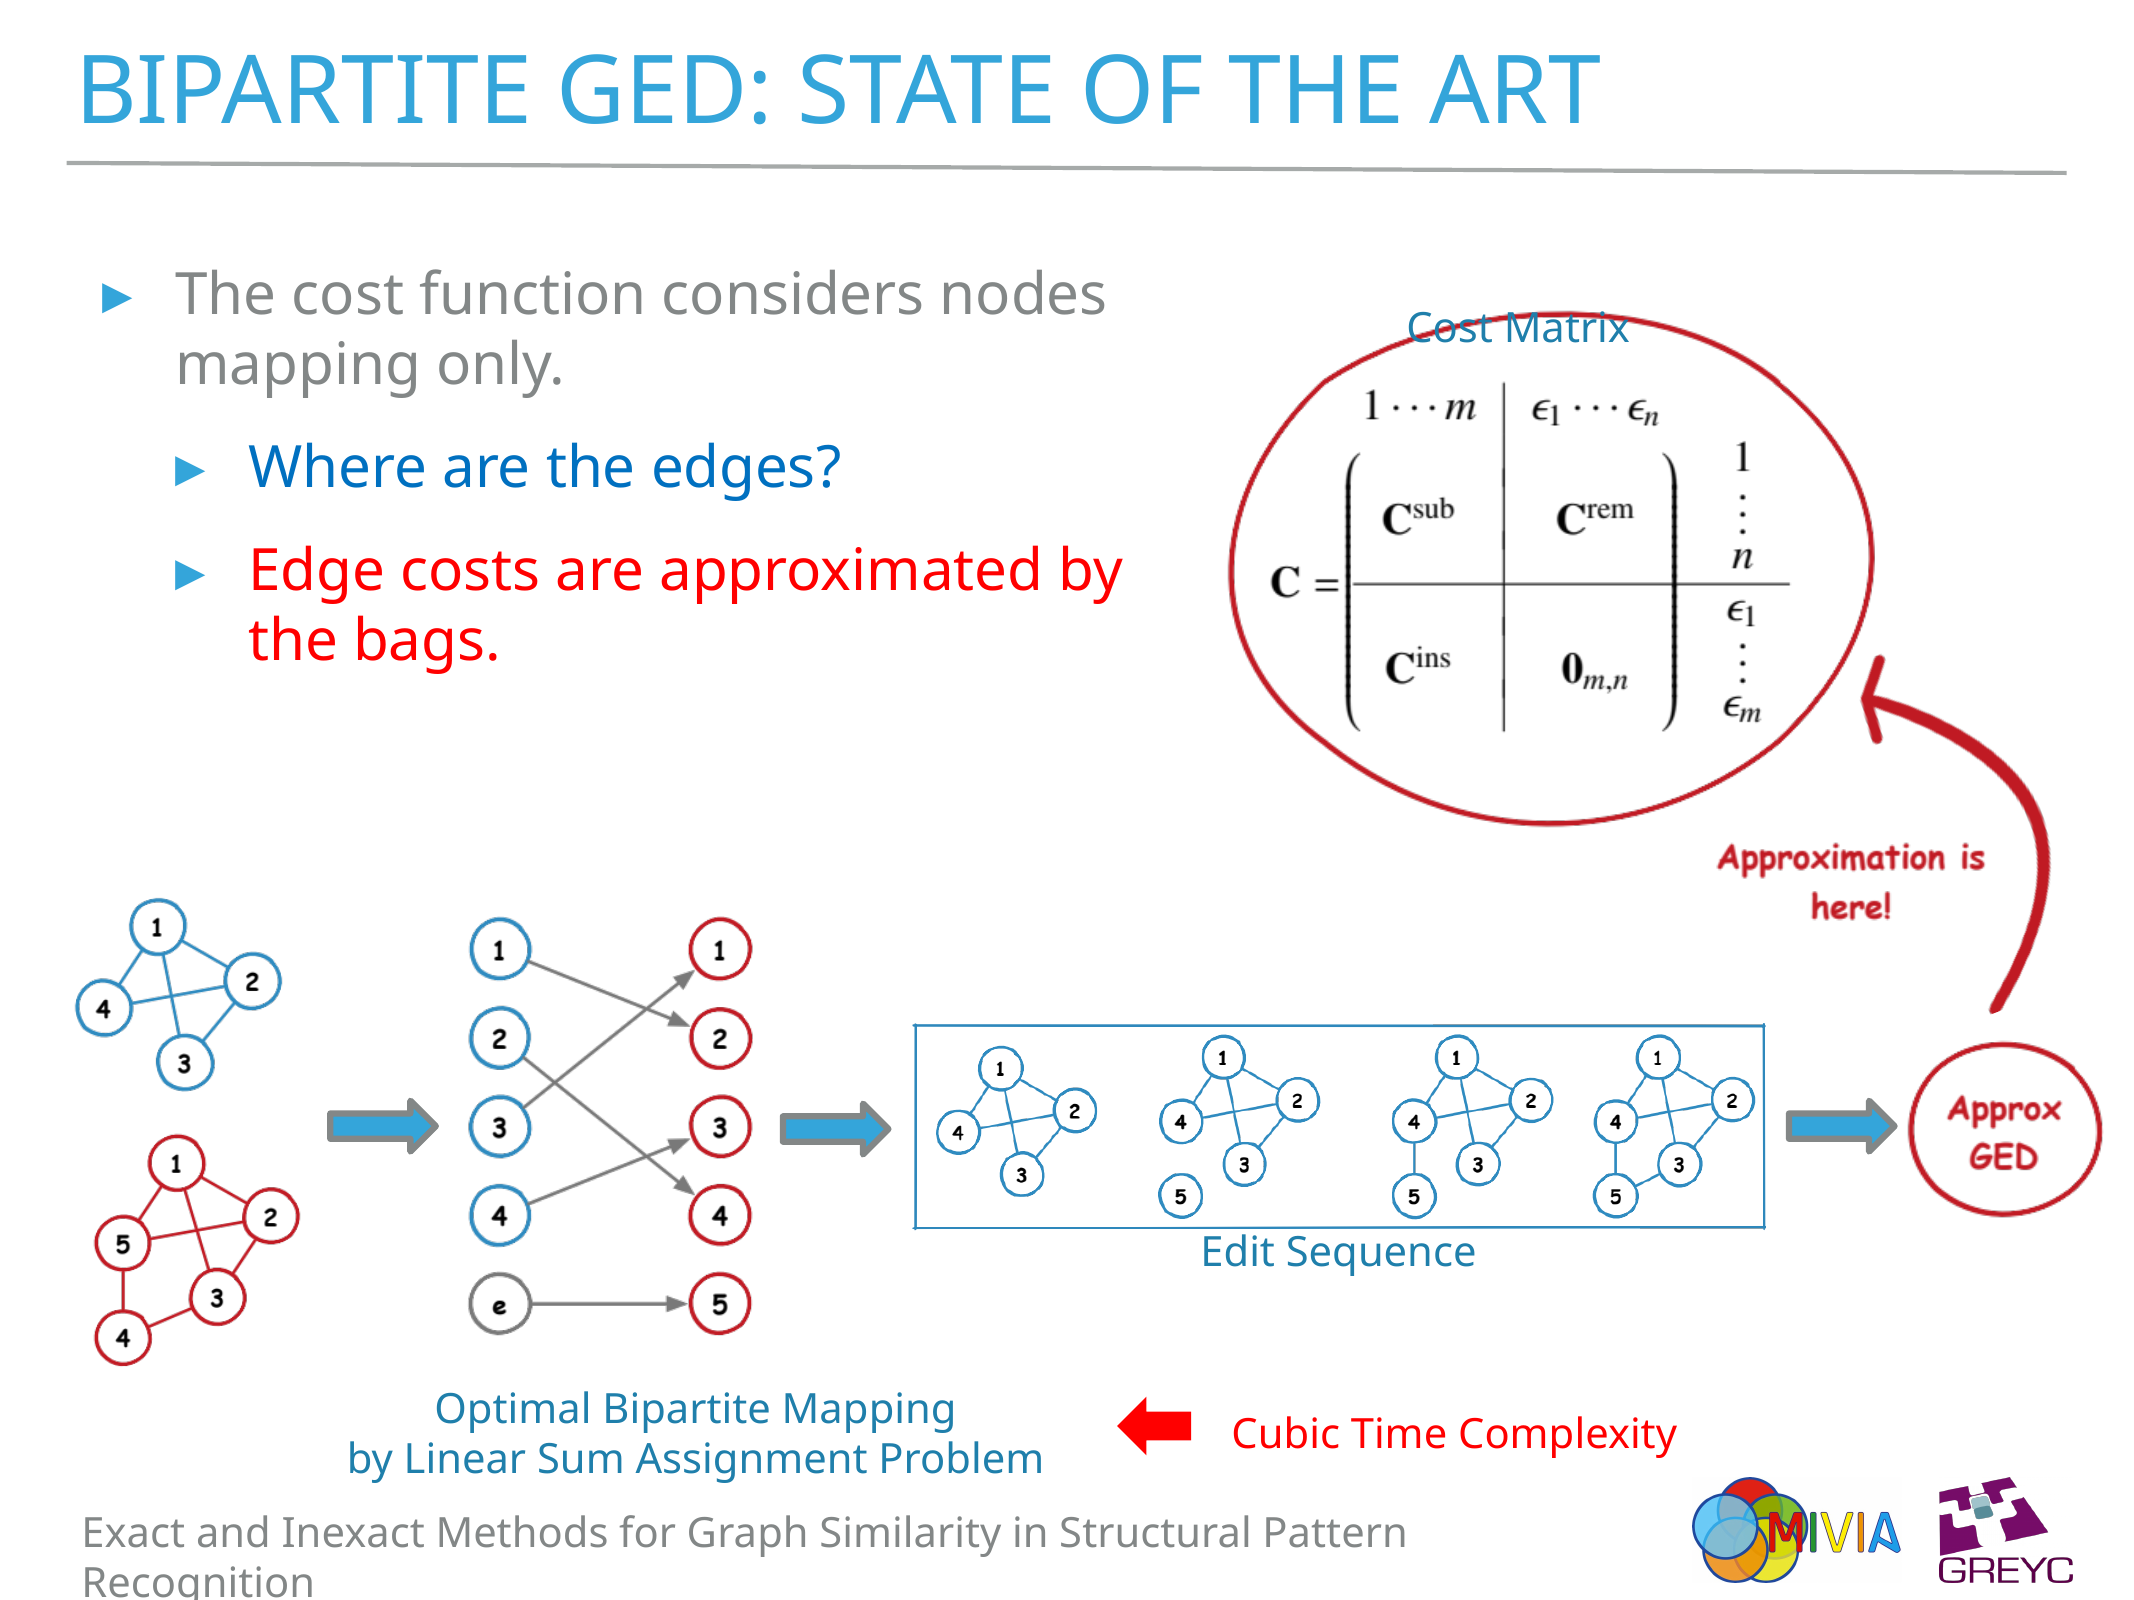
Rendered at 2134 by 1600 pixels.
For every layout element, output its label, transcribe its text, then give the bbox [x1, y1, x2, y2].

picture [86, 1126, 307, 1373]
text_box [1118, 1399, 1191, 1453]
list The cost function considers nodes mapping only. Where are the edges? Edge costs are approximated by the bags. [94, 248, 1155, 838]
picture [907, 1017, 1770, 1235]
text_box [1789, 1100, 1894, 1152]
text_box Cubic Time Complexity [1216, 1399, 1693, 1464]
picture [1211, 294, 2106, 1025]
text_box Edit Sequence [1192, 1216, 1486, 1284]
text_box [330, 1100, 436, 1152]
picture [1939, 1477, 2073, 1583]
text_box Cost Matrix [1398, 292, 1639, 360]
picture [1692, 1477, 1902, 1583]
text_box [782, 1103, 889, 1155]
picture [66, 889, 289, 1099]
text_box Optimal Bipartite Mapping by Linear Sum Assignment Problem [338, 1373, 1053, 1491]
picture [459, 909, 760, 1343]
picture [1894, 1030, 2112, 1228]
title BIPARTITE GED: STATE OF THE ART [66, 41, 1662, 161]
